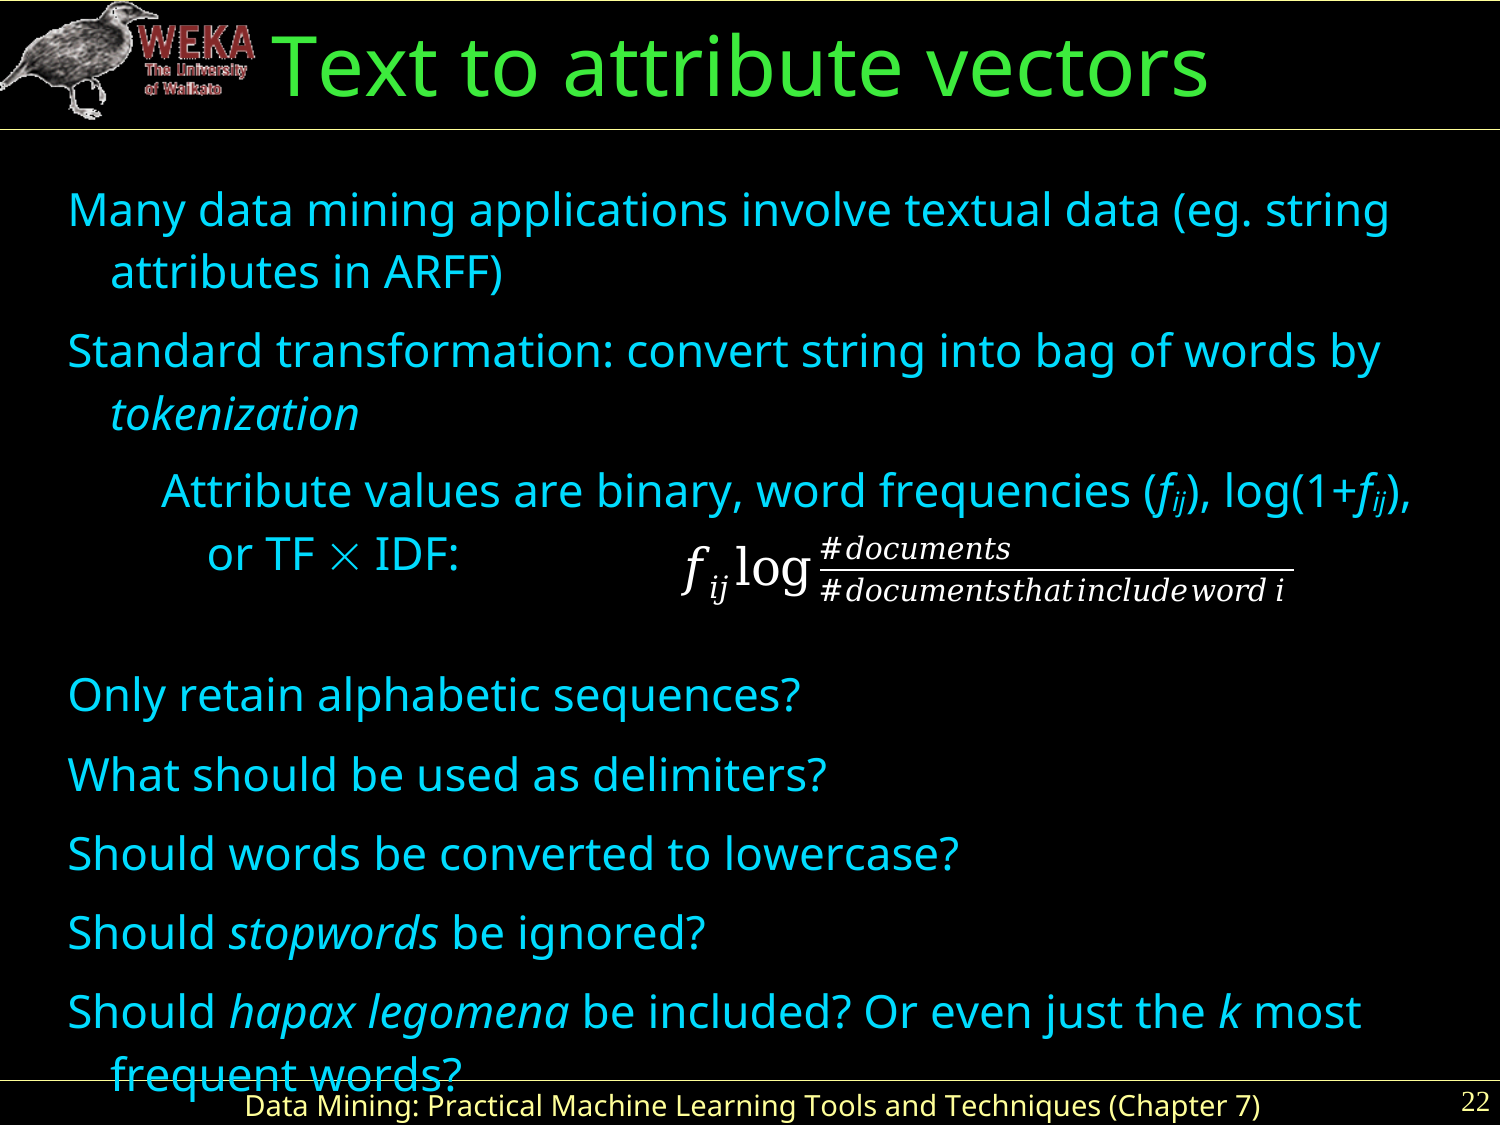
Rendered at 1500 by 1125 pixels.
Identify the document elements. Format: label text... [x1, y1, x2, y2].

list Many data mining applications involve textual data (eg. string attributes in ARFF) Standard transformation: convert string into bag of words by tokenization Attribute values are binary, word frequencies (fij), log(1+fij), or TF  IDF: Only retain alphabetic sequences? What should be used as delimiters? Should words be converted to lowercase? Should stopwords be ignored? Should hapax legomena be included? Or even just the k most frequent words? [67, 177, 1418, 1093]
title Text to attribute vectors [295, 0, 1486, 159]
picture [0, 1, 266, 129]
chart [679, 531, 1301, 610]
